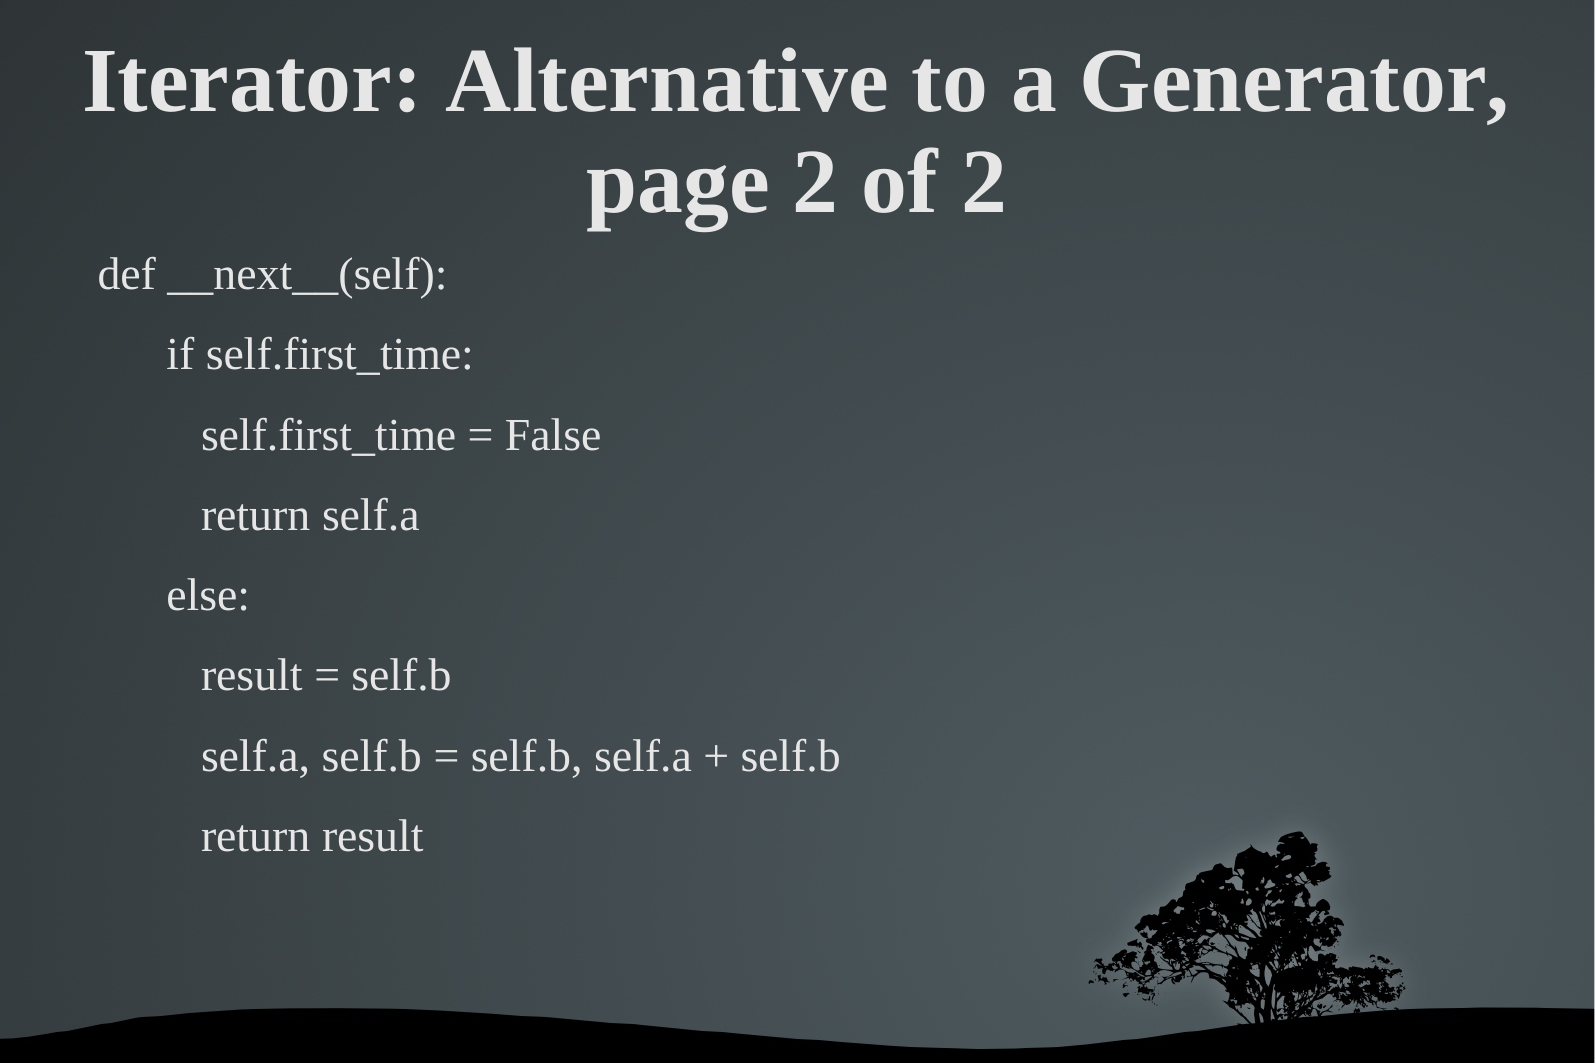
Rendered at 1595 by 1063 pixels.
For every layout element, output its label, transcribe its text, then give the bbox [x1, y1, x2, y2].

title Iterator: Alternative to a Generator, page 2 of 2 [79, 11, 1515, 248]
picture [0, 0, 1595, 1063]
list def __next__(self): if self.first_time: self.first_time = False return self.a else: result = self.b self.a, self.b = self.b, self.a + self.b return result [79, 248, 1515, 936]
